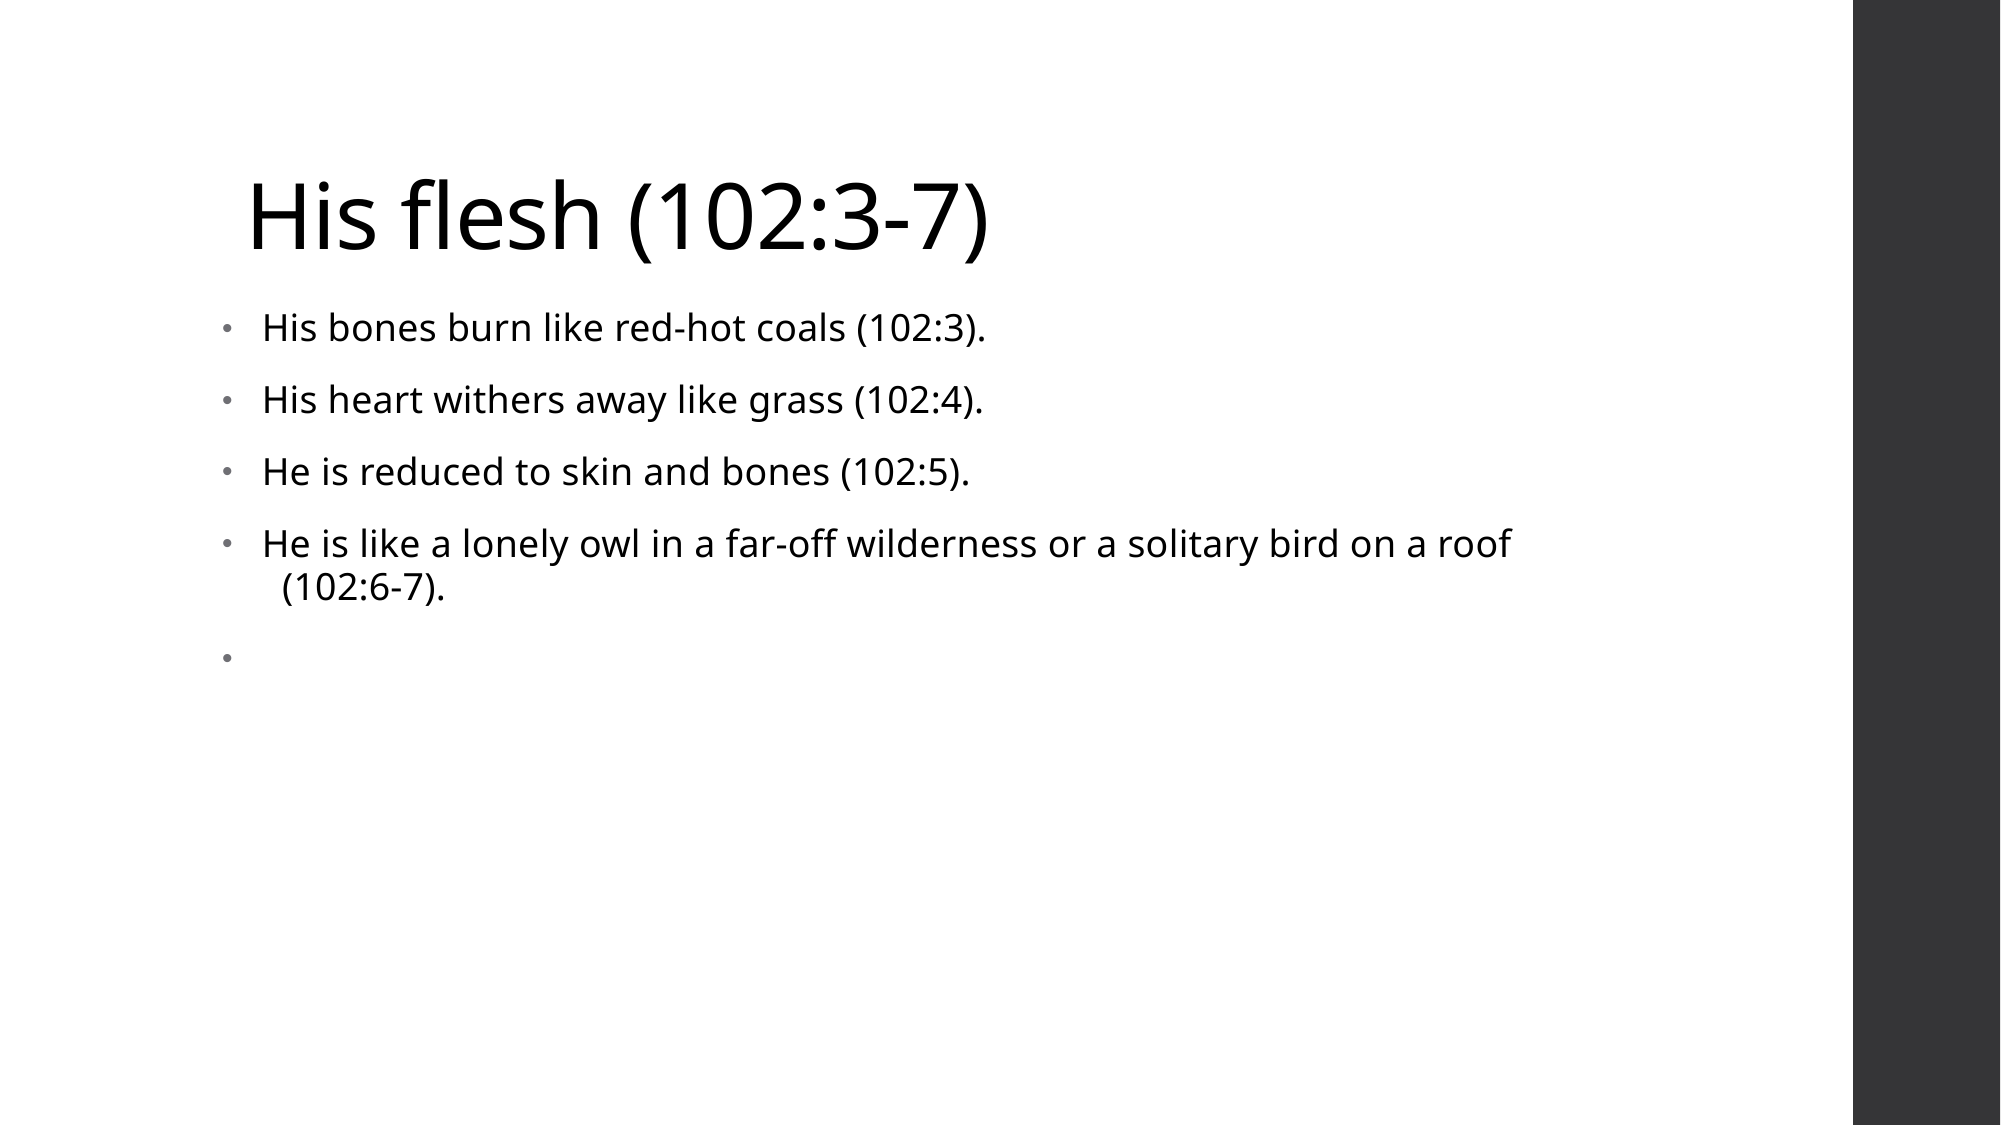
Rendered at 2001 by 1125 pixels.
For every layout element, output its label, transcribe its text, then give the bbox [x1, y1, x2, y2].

title His flesh (102:3-7) [206, 60, 1797, 278]
list His bones burn like red-hot coals (102:3). His heart withers away like grass (102:4). He is reduced to skin and bones (102:5). He is like a lonely owl in a far-off wilderness or a solitary bird on a roof (102:6-7). [206, 299, 1617, 1014]
